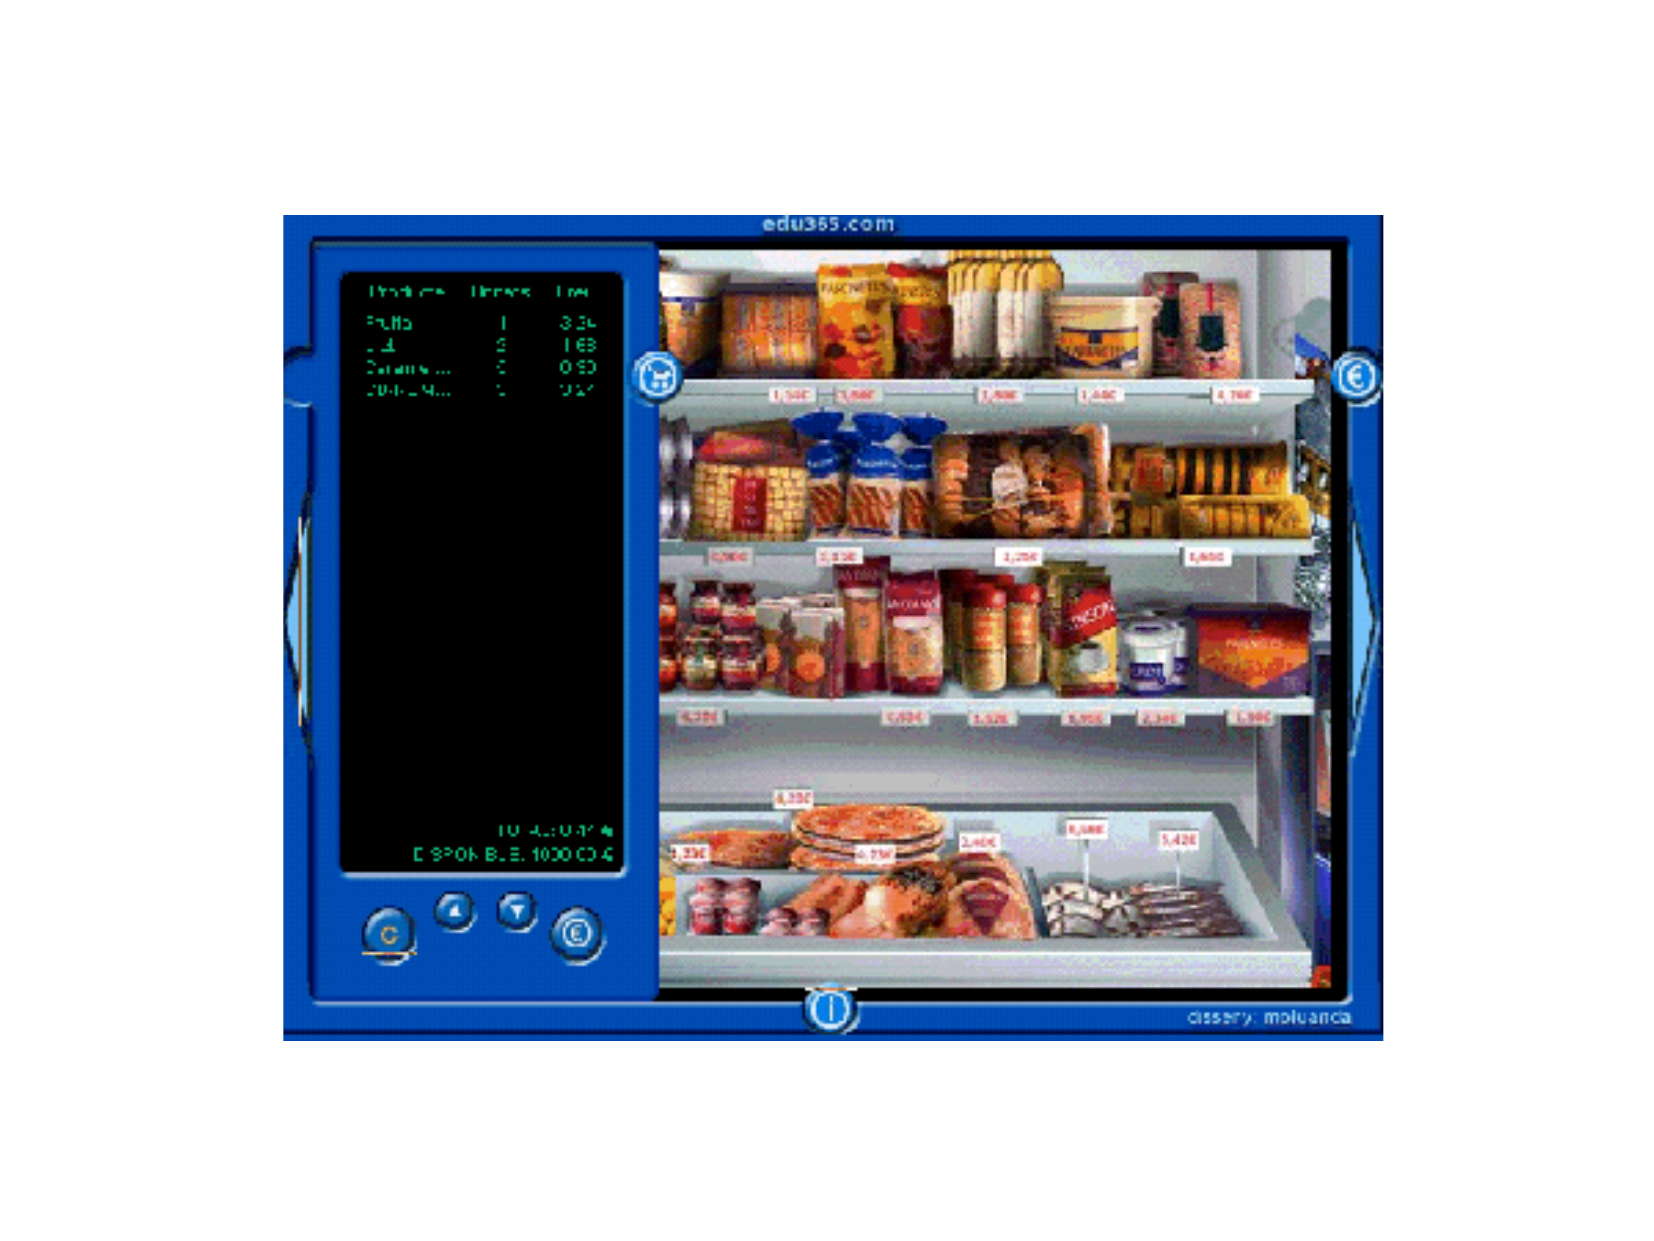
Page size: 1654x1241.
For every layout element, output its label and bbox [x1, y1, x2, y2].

picture [283, 215, 1384, 1041]
